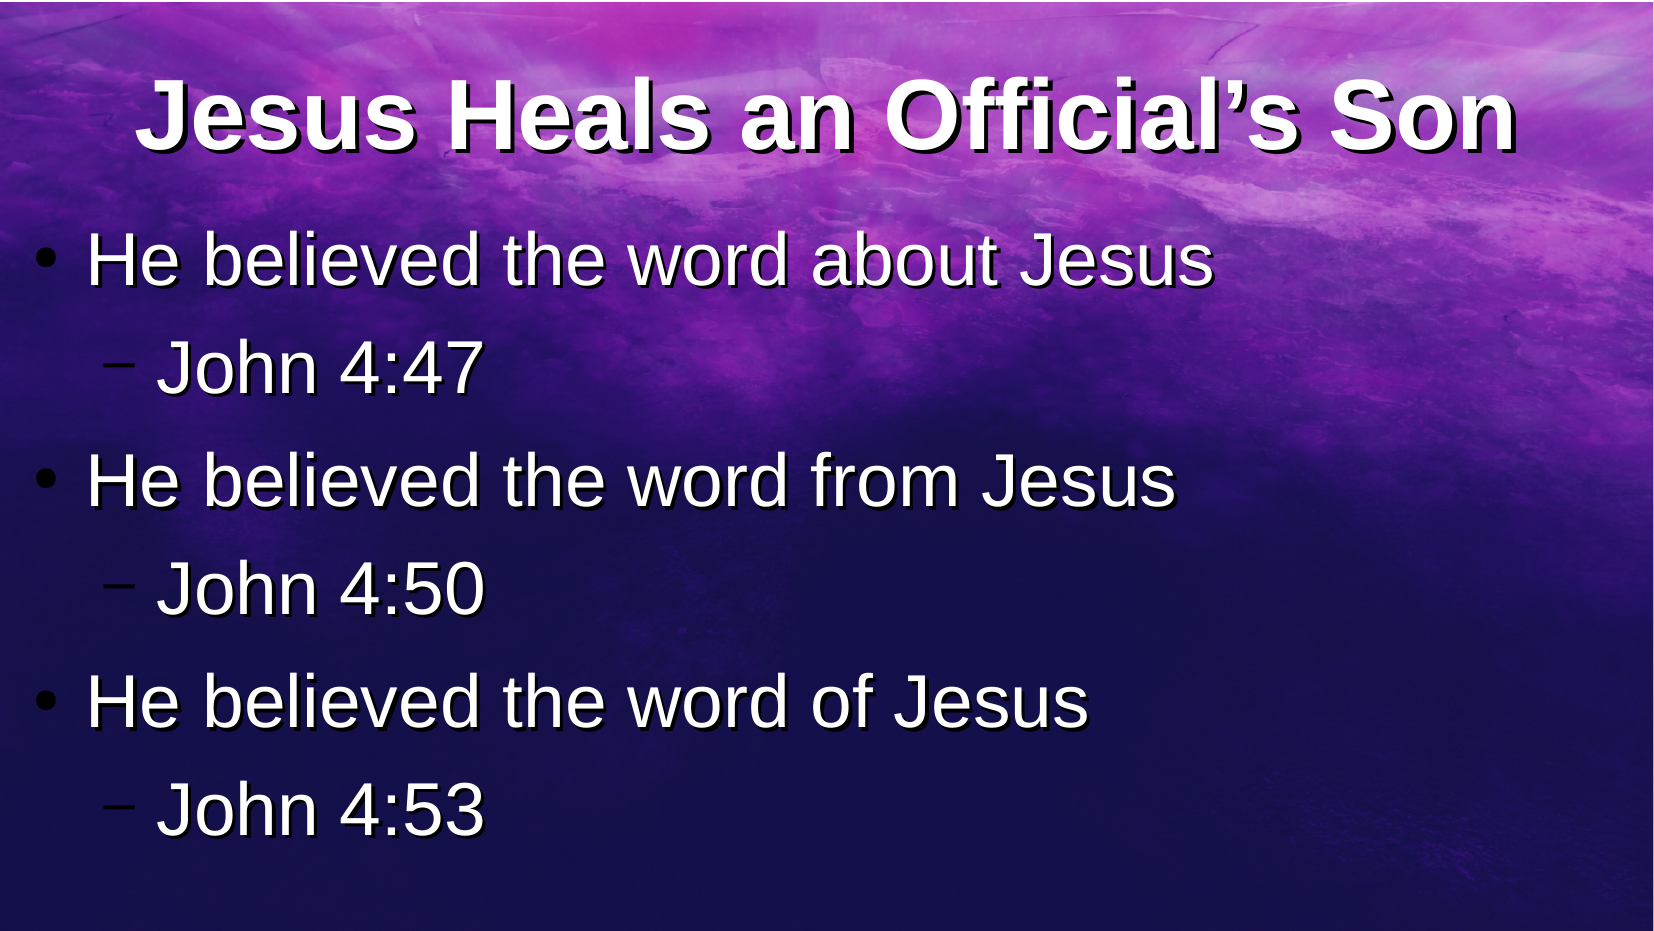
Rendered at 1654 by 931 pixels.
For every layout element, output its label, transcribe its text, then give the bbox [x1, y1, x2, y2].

picture [0, 2, 1654, 931]
list He believed the word about Jesus John 4:47 He believed the word from Jesus John 4:50 He believed the word of Jesus John 4:53 [15, 217, 1654, 916]
title Jesus Heals an Official’s Son [82, 37, 1571, 193]
